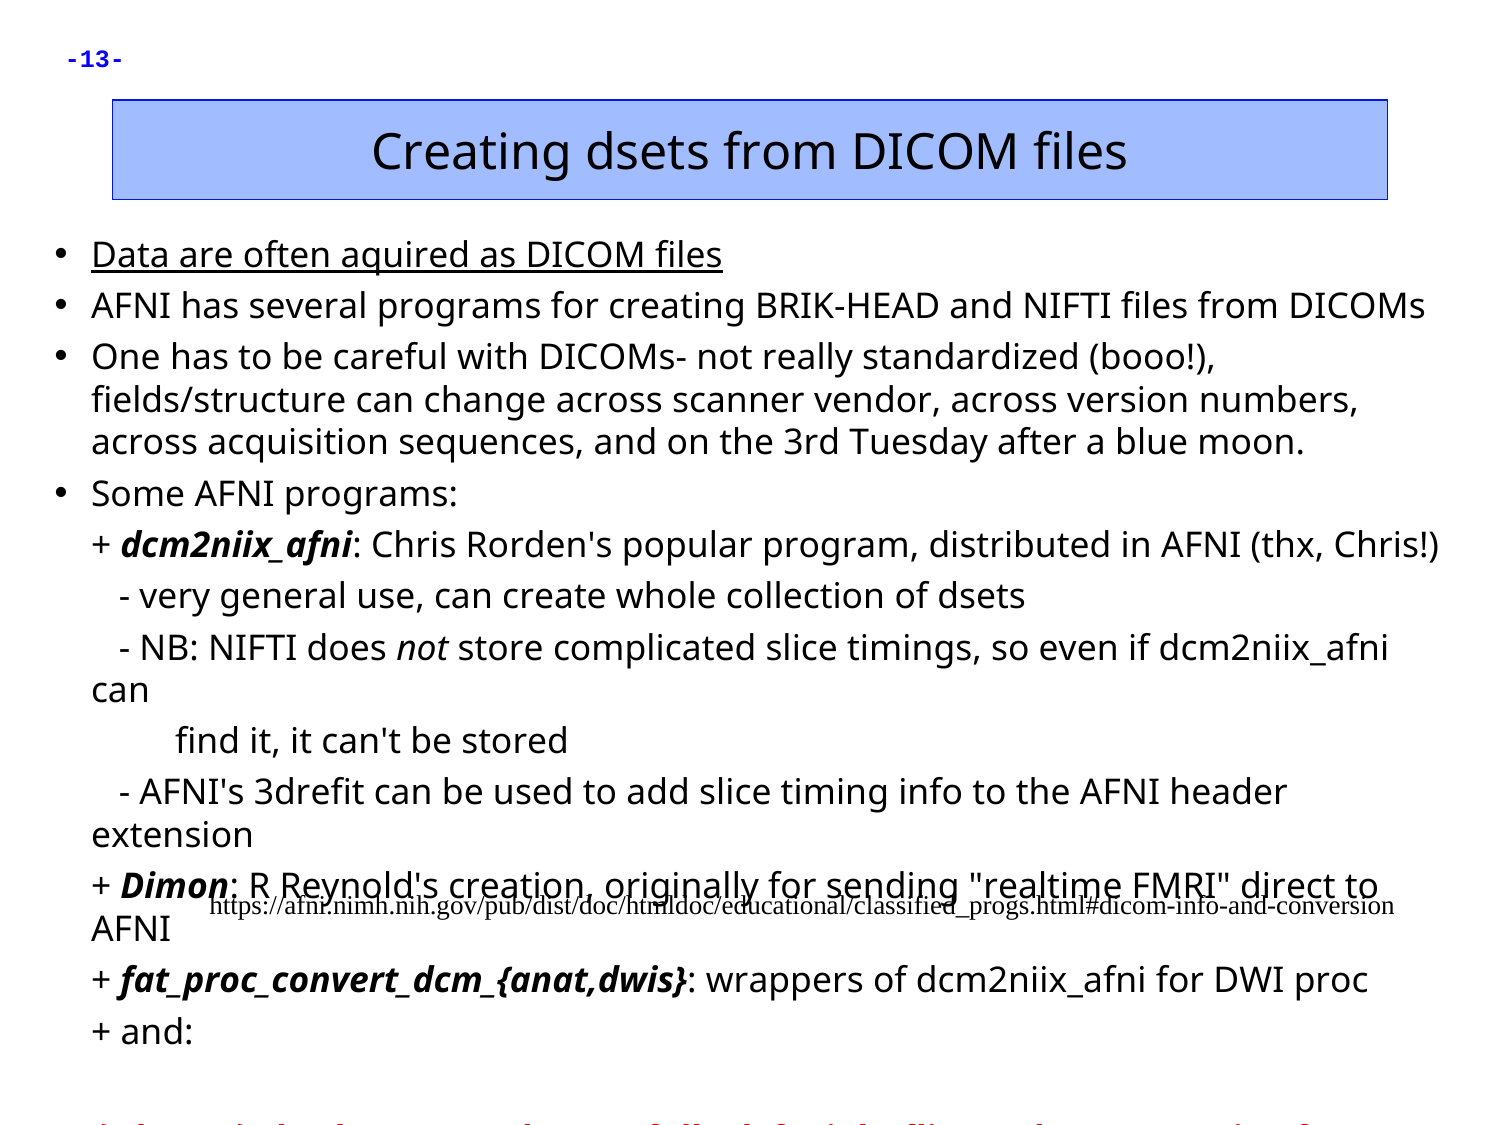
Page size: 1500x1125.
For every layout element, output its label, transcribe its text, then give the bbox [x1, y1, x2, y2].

text_box Creating dsets from DICOM files [112, 99, 1388, 200]
text_box https://afni.nimh.nih.gov/pub/dist/doc/htmldoc/educational/classified_progs.html#dicom-info-and-conversion [194, 879, 1412, 929]
text_box Data are often aquired as DICOM files AFNI has several programs for creating BRIK-HEAD and NIFTI files from DICOMs One has to be careful with DICOMs- not really standardized (booo!), fields/structure can change across scanner vendor, across version numbers, across acquisition sequences, and on the 3rd Tuesday after a blue moon. Some AFNI programs: + dcm2niix_afni: Chris Rorden's popular program, distributed in AFNI (thx, Chris!) - very general use, can create whole collection of dsets - NB: NIFTI does not store complicated slice timings, so even if dcm2niix_afni can find it, it can't be stored - AFNI's 3drefit can be used to add slice timing info to the AFNI header extension + Dimon: R Reynold's creation, originally for sending "realtime FMRI" direct to AFNI + fat_proc_convert_dcm_{anat,dwis}: wrappers of dcm2niix_afni for DWI proc + and: *Always* check your results carefully (left-right flips!) when converting from DICOM! [38, 223, 1458, 1057]
